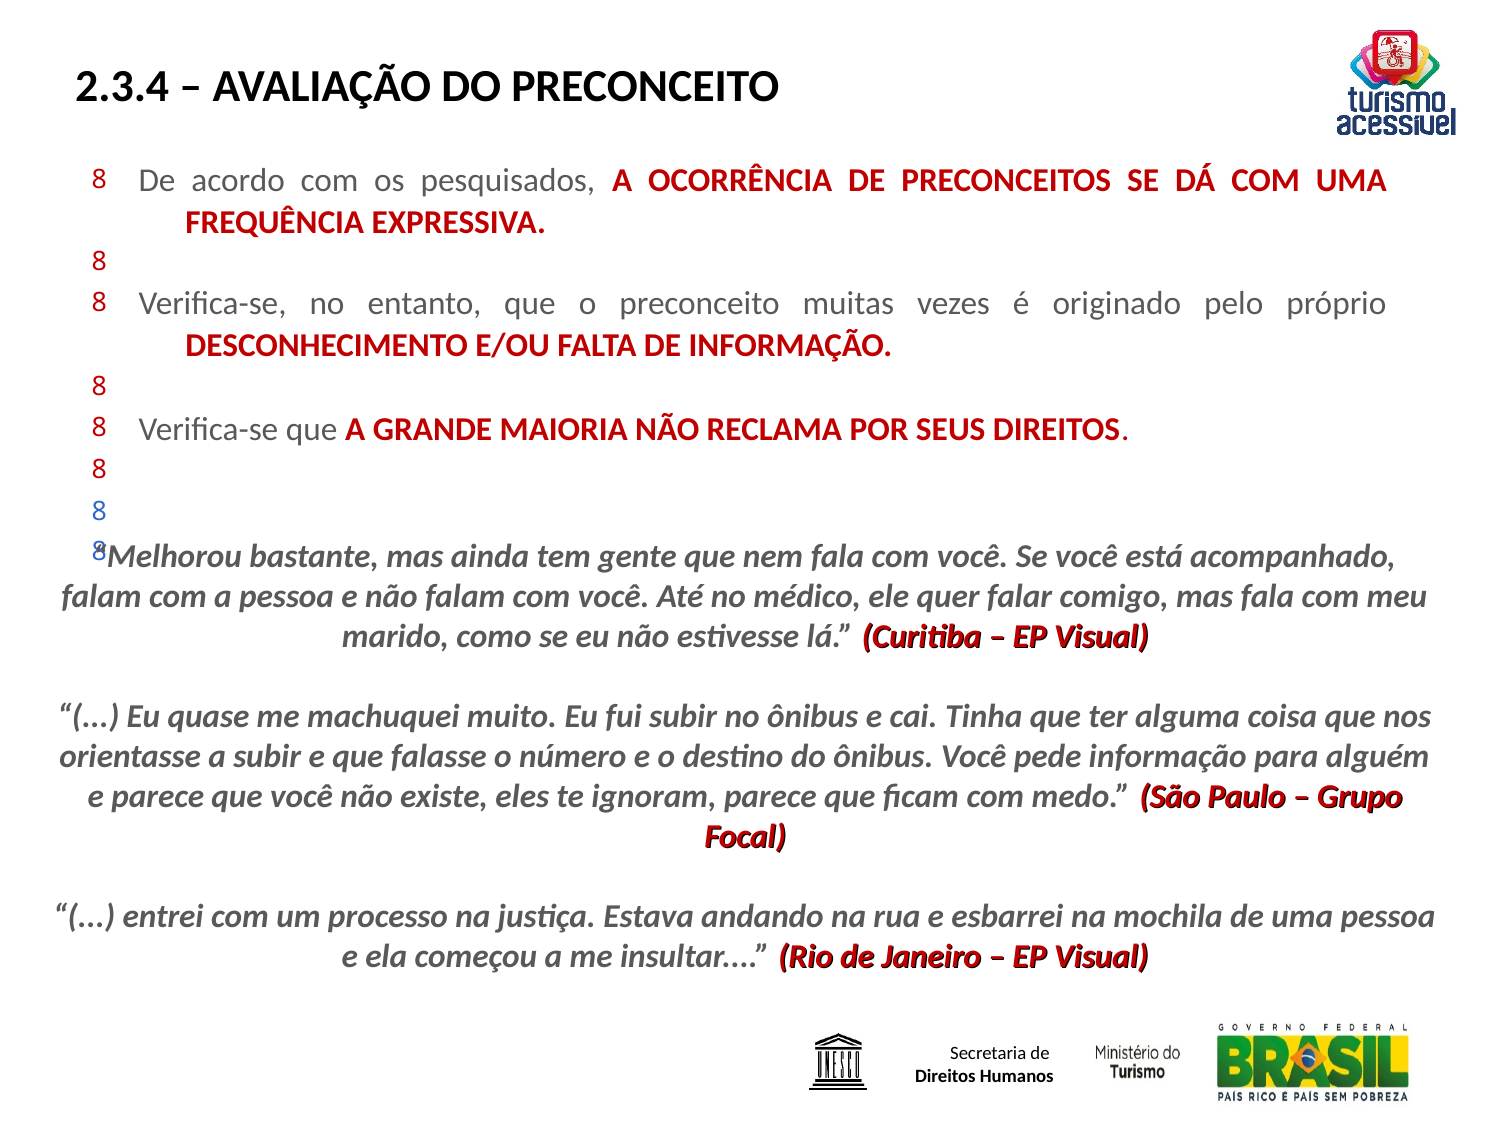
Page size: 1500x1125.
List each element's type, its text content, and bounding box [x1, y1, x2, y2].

text_box “Melhorou bastante, mas ainda tem gente que nem fala com você. Se você está acompanhado, falam com a pessoa e não falam com você. Até no médico, ele quer falar comigo, mas fala com meu marido, como se eu não estivesse lá.” (Curitiba – EP Visual) “(...) Eu quase me machuquei muito. Eu fui subir no ônibus e cai. Tinha que ter alguma coisa que nos orientasse a subir e que falasse o número e o destino do ônibus. Você pede informação para alguém e parece que você não existe, eles te ignoram, parece que ficam com medo.” (São Paulo – Grupo Focal) “(...) entrei com um processo na justiça. Estava andando na rua e esbarrei na mochila de uma pessoa e ela começou a me insultar....” (Rio de Janeiro – EP Visual) [36, 527, 1454, 1019]
text_box 2.3.4 – Avaliação do Preconceito [60, 48, 1123, 118]
text_box De acordo com os pesquisados, a ocorrência de preconceitos se dá com uma frequência expressiva. Verifica-se, no entanto, que o preconceito muitas vezes é originado pelo próprio desconhecimento e/ou falta de informação. Verifica-se que a grande maioria não reclama por seus direitos. [77, 149, 1455, 577]
